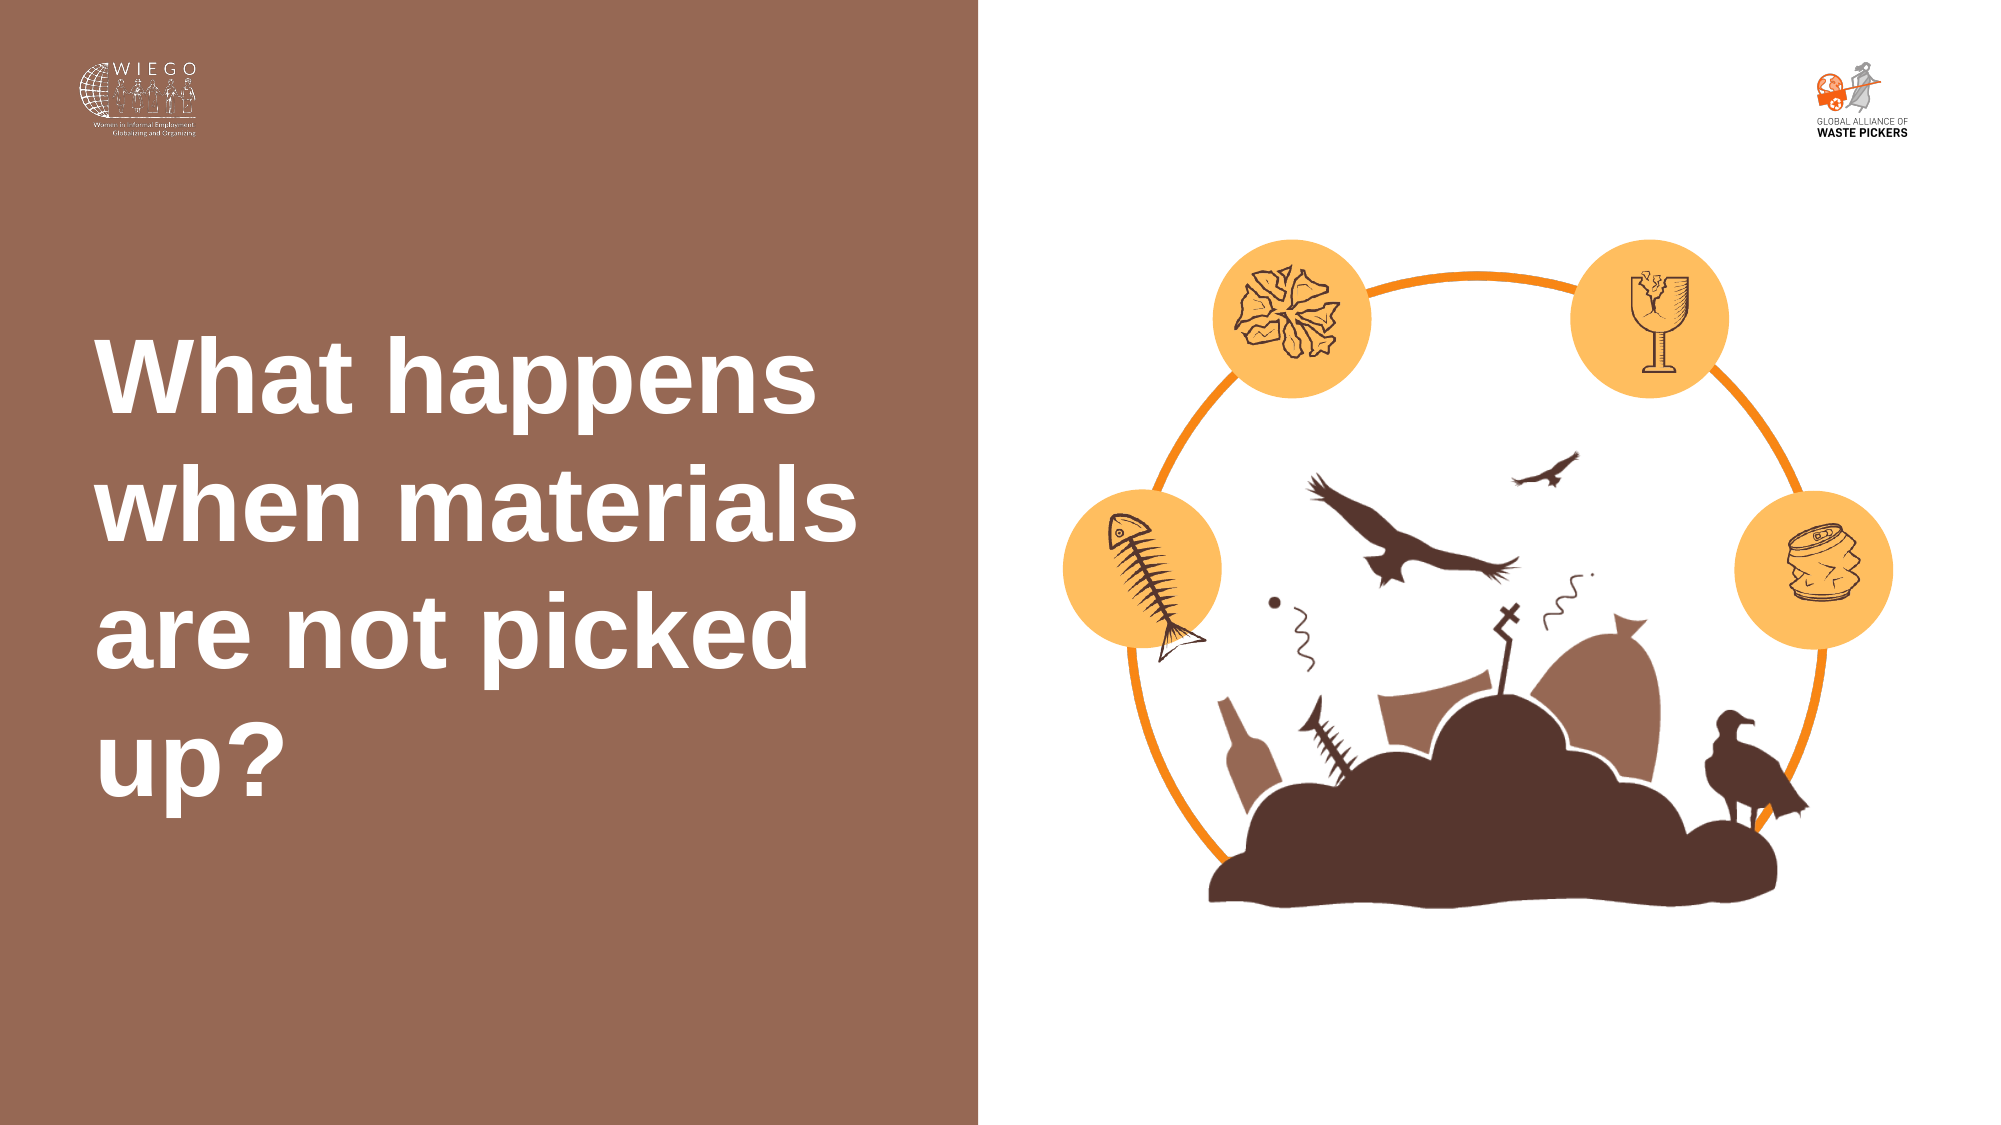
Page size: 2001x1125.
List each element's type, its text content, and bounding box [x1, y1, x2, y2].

text_box What happens when materials are not picked up? [79, 299, 887, 825]
picture [1817, 62, 1908, 137]
picture [1004, 209, 2000, 989]
picture [79, 62, 196, 137]
